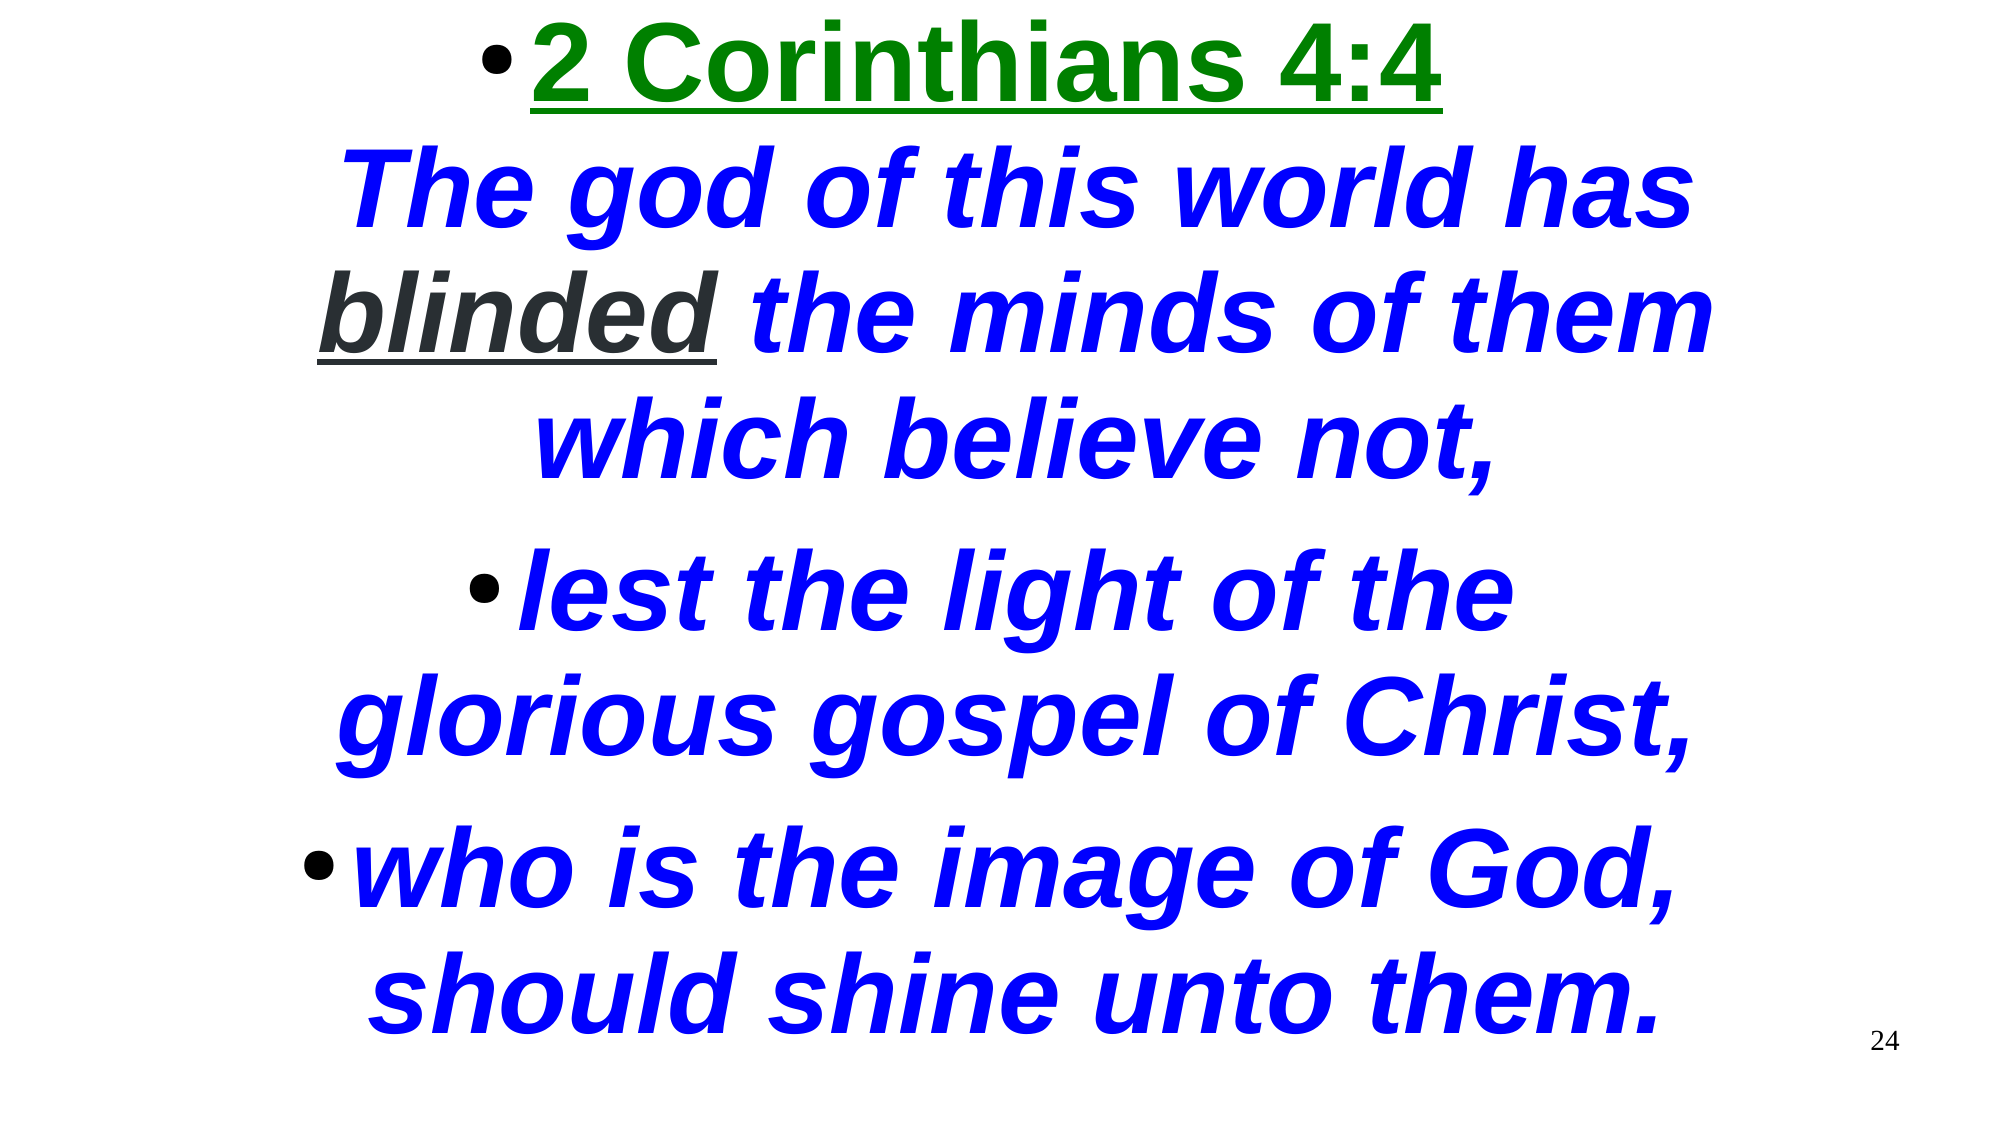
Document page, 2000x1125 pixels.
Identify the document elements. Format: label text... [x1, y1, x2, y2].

list 2 Corinthians 4:4 The god of this world has blinded the minds of them which believe not, lest the light of the glorious gospel of Christ, who is the image of God, should shine unto them. [0, 0, 1996, 1123]
